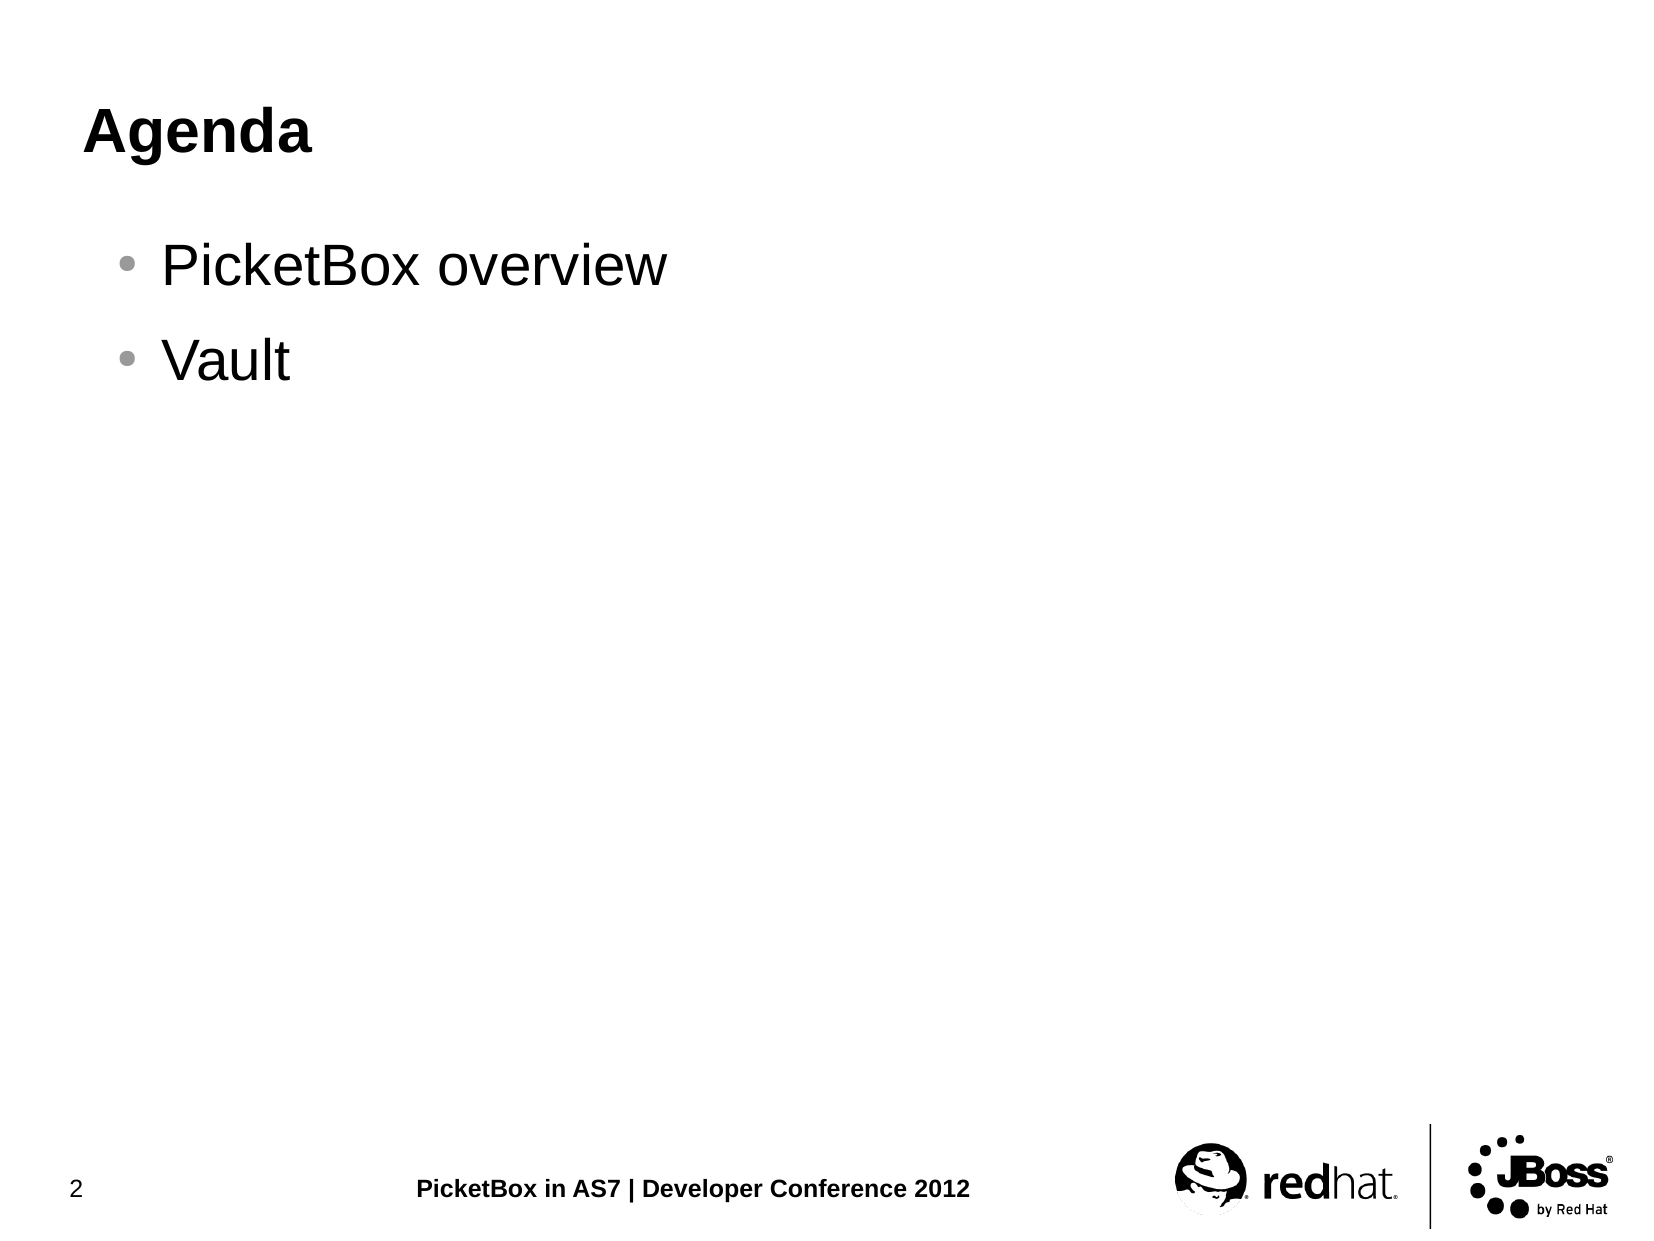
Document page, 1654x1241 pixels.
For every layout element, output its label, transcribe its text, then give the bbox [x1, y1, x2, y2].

picture [1175, 1124, 1613, 1229]
title Agenda [82, 37, 1571, 226]
list PicketBox overview Vault [86, 232, 1576, 1027]
